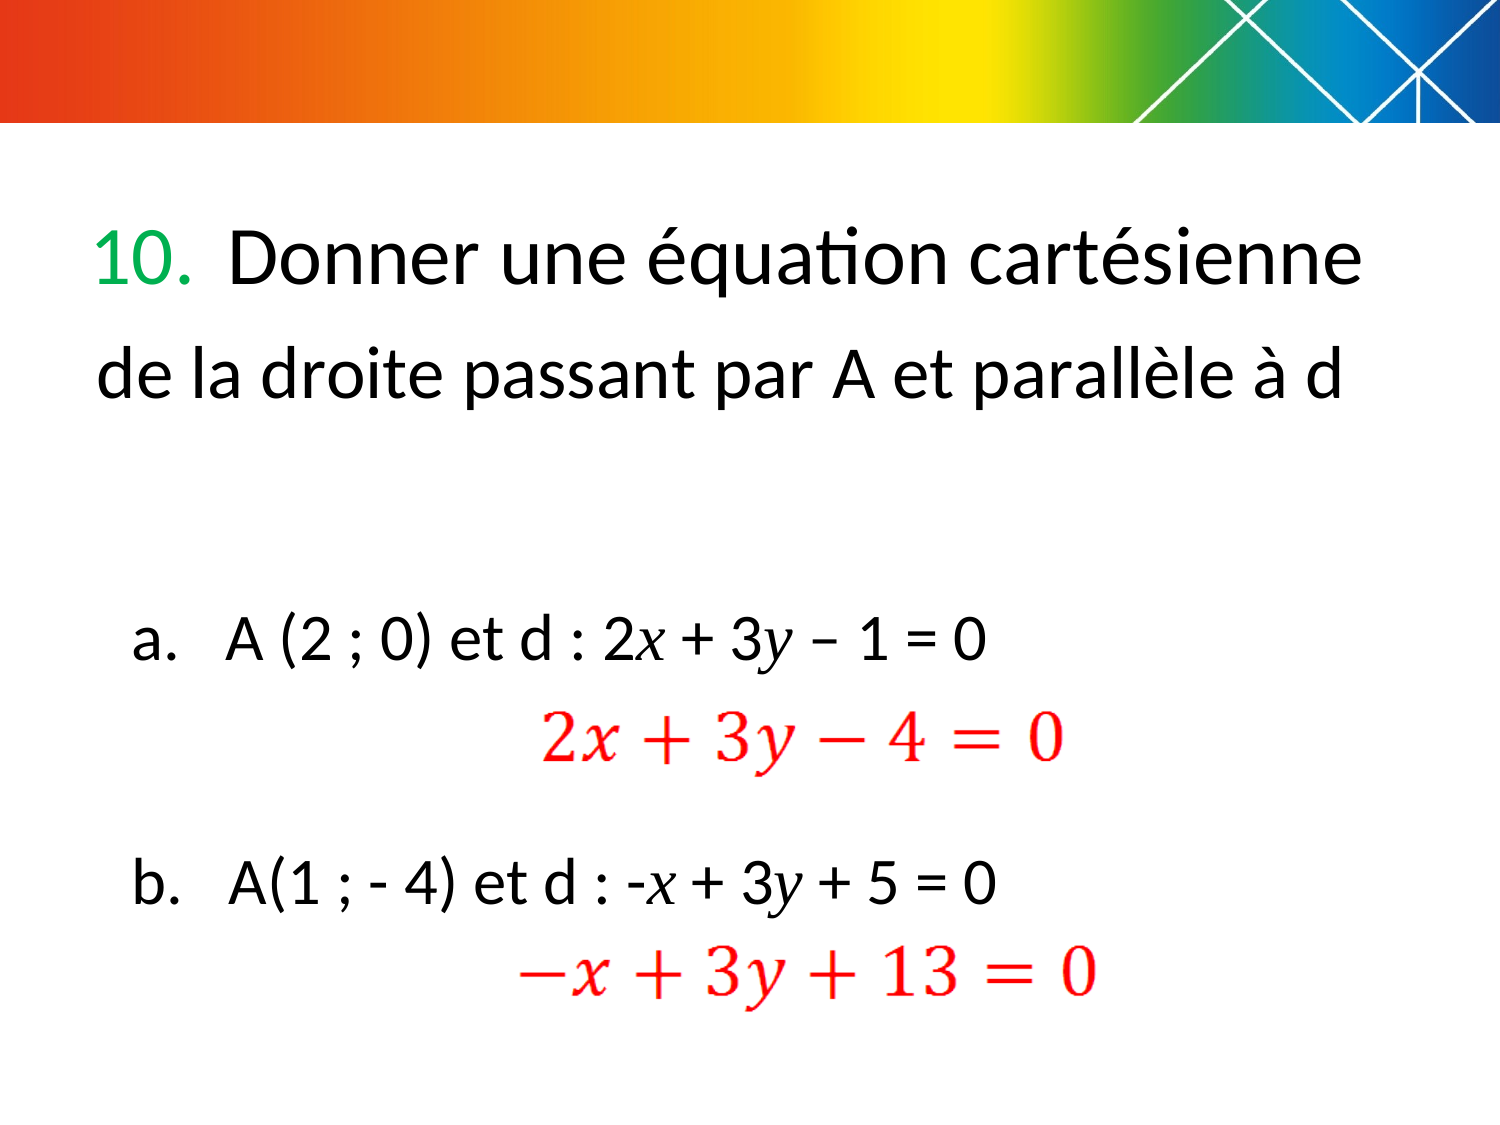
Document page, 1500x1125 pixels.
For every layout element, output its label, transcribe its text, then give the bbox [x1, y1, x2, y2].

picture [1340, 0, 1500, 123]
text_box a. A (2 ; 0) et d : 2x + 3y – 1 = 0 b. A(1 ; - 4) et d : -x + 3y + 5 = 0 [117, 585, 1219, 926]
picture [0, 0, 1359, 123]
text_box de la droite passant par A et parallèle à d [82, 316, 1477, 422]
picture [539, 691, 1068, 793]
text_box Donner une équation cartésienne [75, 164, 1500, 339]
picture [515, 925, 1101, 1028]
